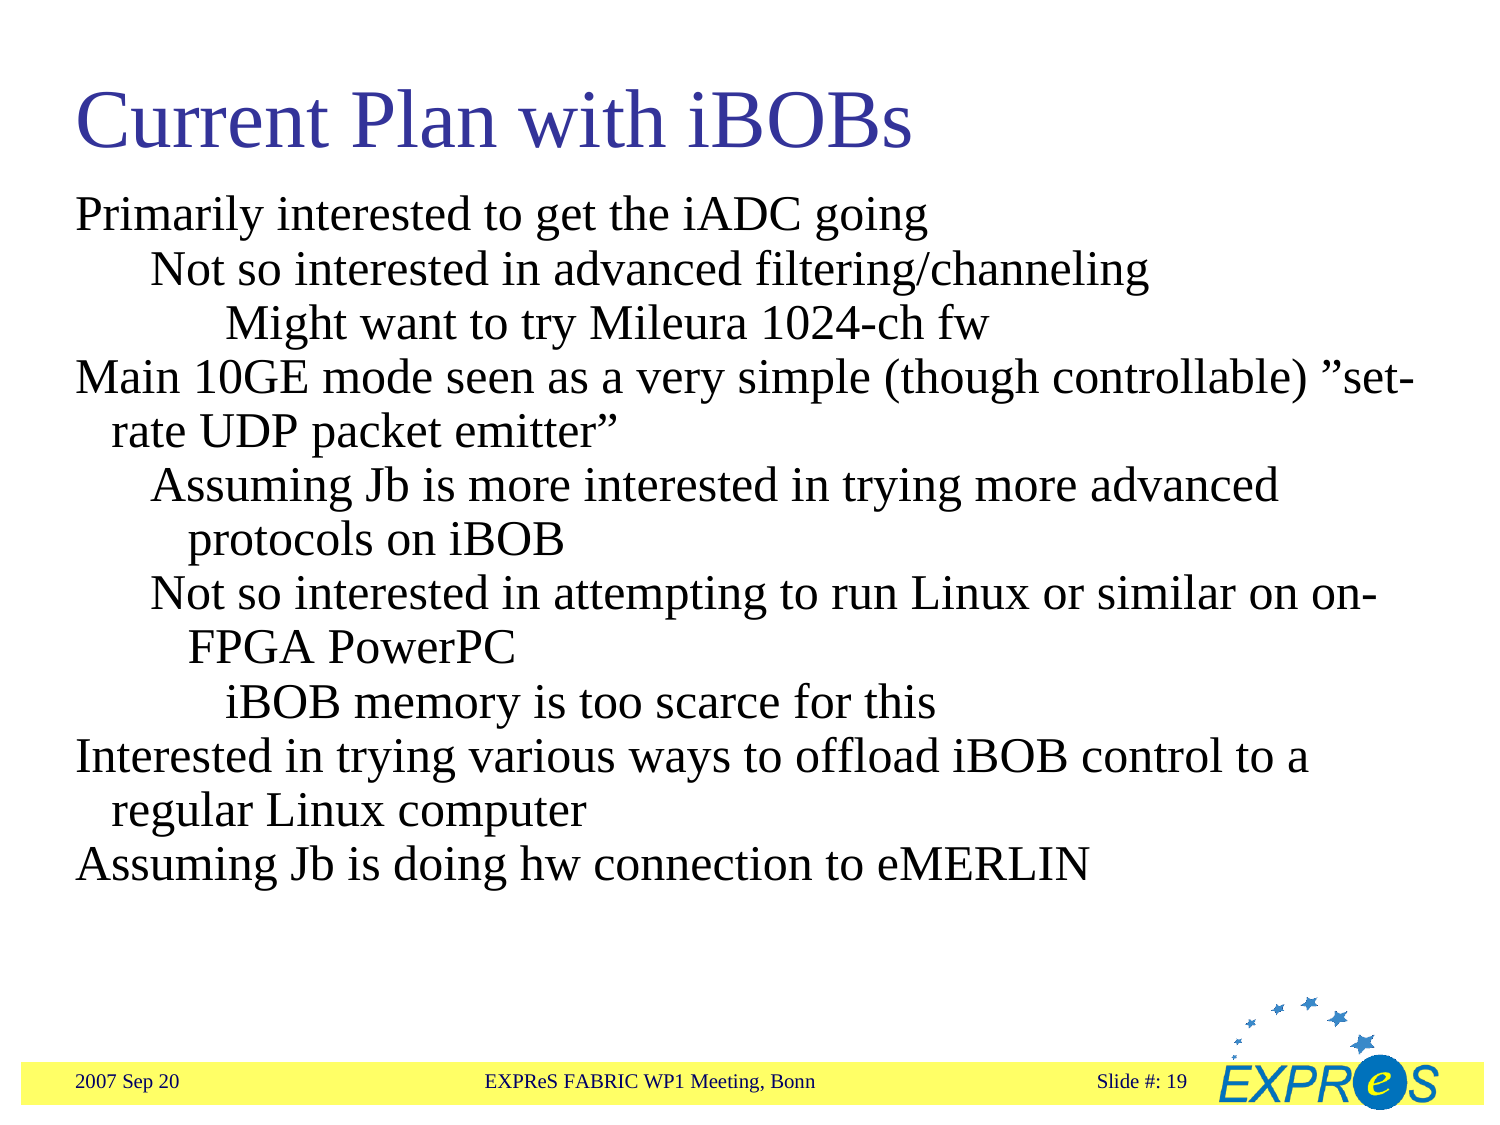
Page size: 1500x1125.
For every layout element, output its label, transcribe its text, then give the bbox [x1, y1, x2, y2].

picture [21, 993, 1500, 1113]
title Current Plan with iBOBs [75, 70, 1425, 172]
list Primarily interested to get the iADC going Not so interested in advanced filtering/channeling Might want to try Mileura 1024-ch fw Main 10GE mode seen as a very simple (though controllable) ”set-rate UDP packet emitter” Assuming Jb is more interested in trying more advanced protocols on iBOB Not so interested in attempting to run Linux or similar on on-FPGA PowerPC iBOB memory is too scarce for this Interested in trying various ways to offload iBOB control to a regular Linux computer Assuming Jb is doing hw connection to eMERLIN [75, 187, 1425, 1038]
